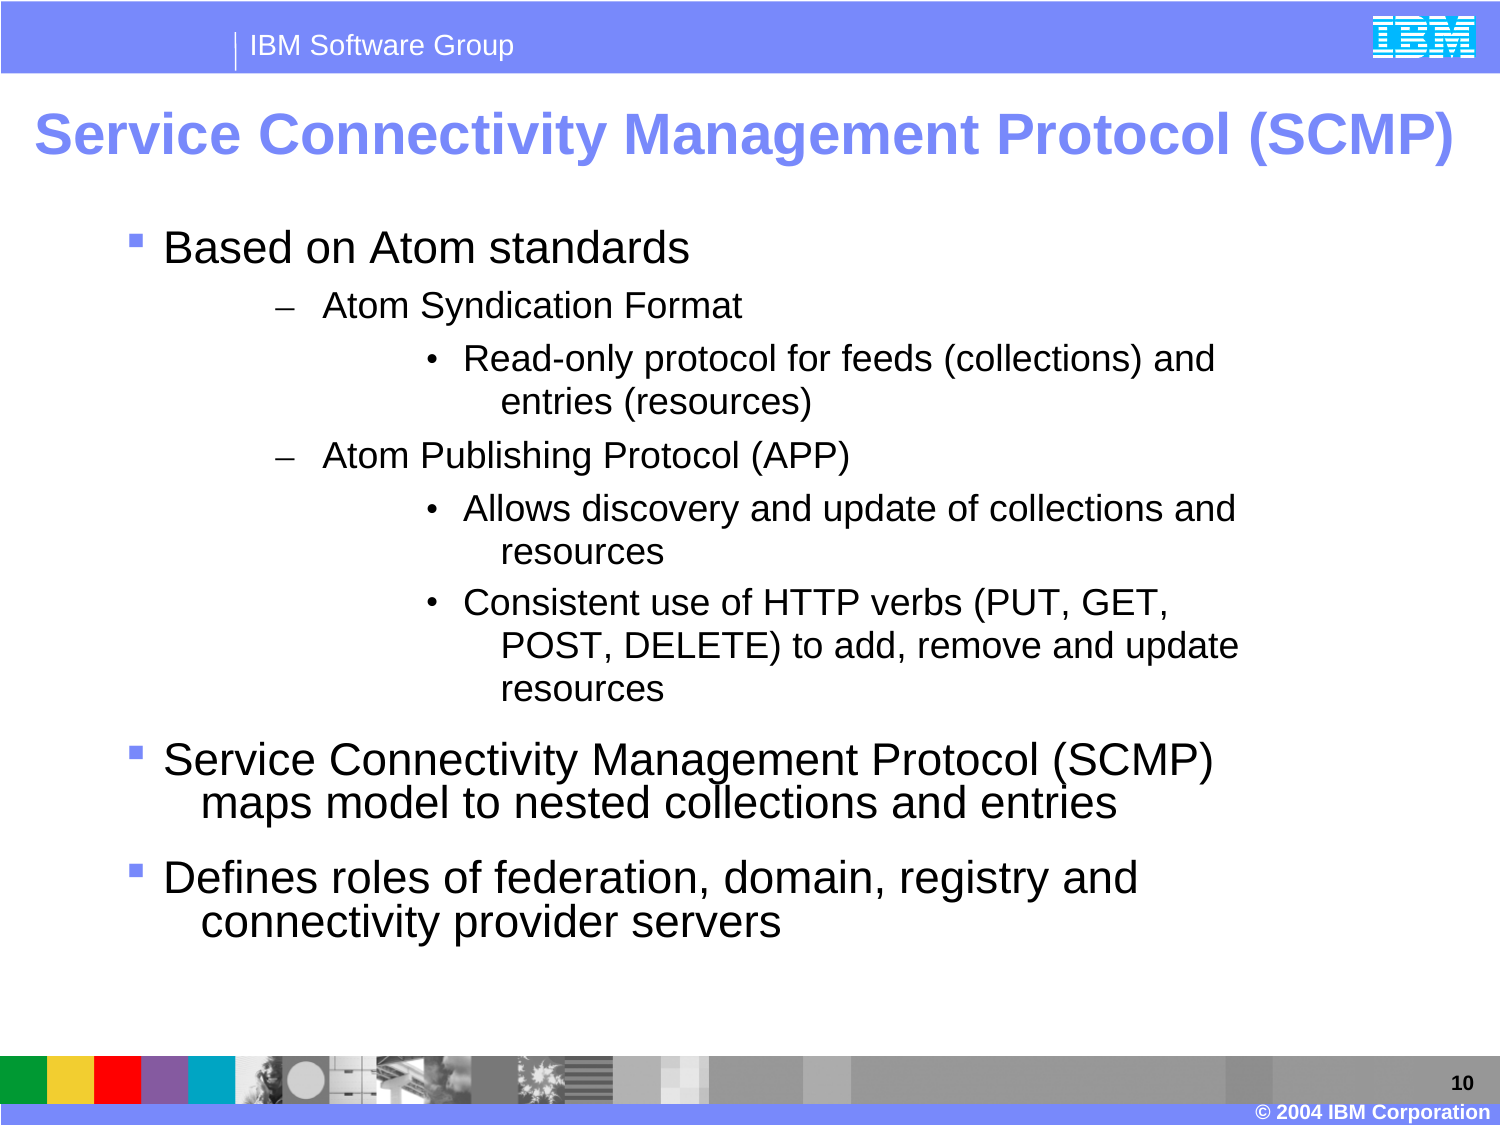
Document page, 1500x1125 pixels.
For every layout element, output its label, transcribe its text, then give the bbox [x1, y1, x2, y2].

picture [0, 1056, 1500, 1104]
title Service Connectivity Management Protocol (SCMP) [19, 97, 1483, 181]
list Based on Atom standards Atom Syndication Format Read-only protocol for feeds (collections) and entries (resources) Atom Publishing Protocol (APP) Allows discovery and update of collections and resources Consistent use of HTTP verbs (PUT, GET, POST, DELETE) to add, remove and update resources Service Connectivity Management Protocol (SCMP) maps model to nested collections and entries Defines roles of federation, domain, registry and connectivity provider servers [110, 221, 1270, 960]
